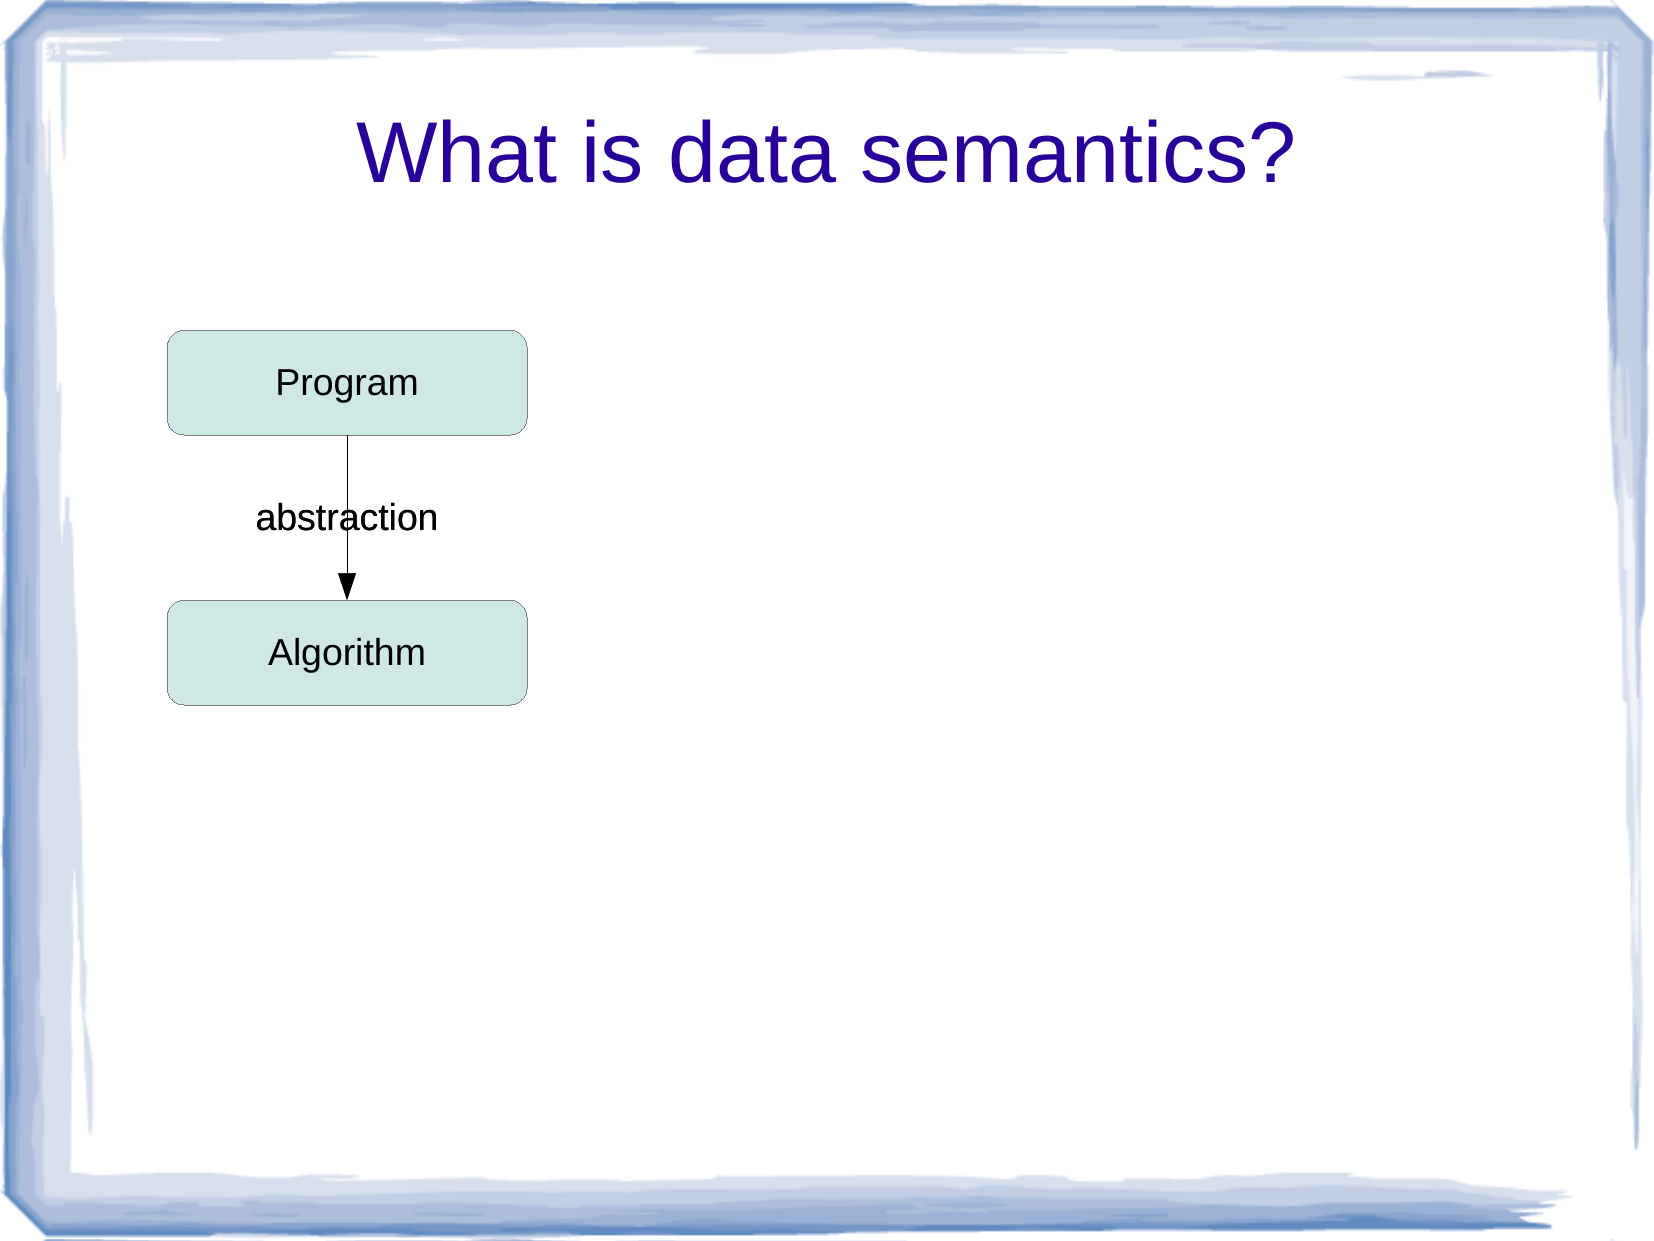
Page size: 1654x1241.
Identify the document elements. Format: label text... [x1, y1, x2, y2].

text_box Algorithm [167, 600, 528, 706]
text_box Program [167, 330, 528, 436]
title What is data semantics? [82, 49, 1571, 257]
picture [0, 0, 1654, 1241]
